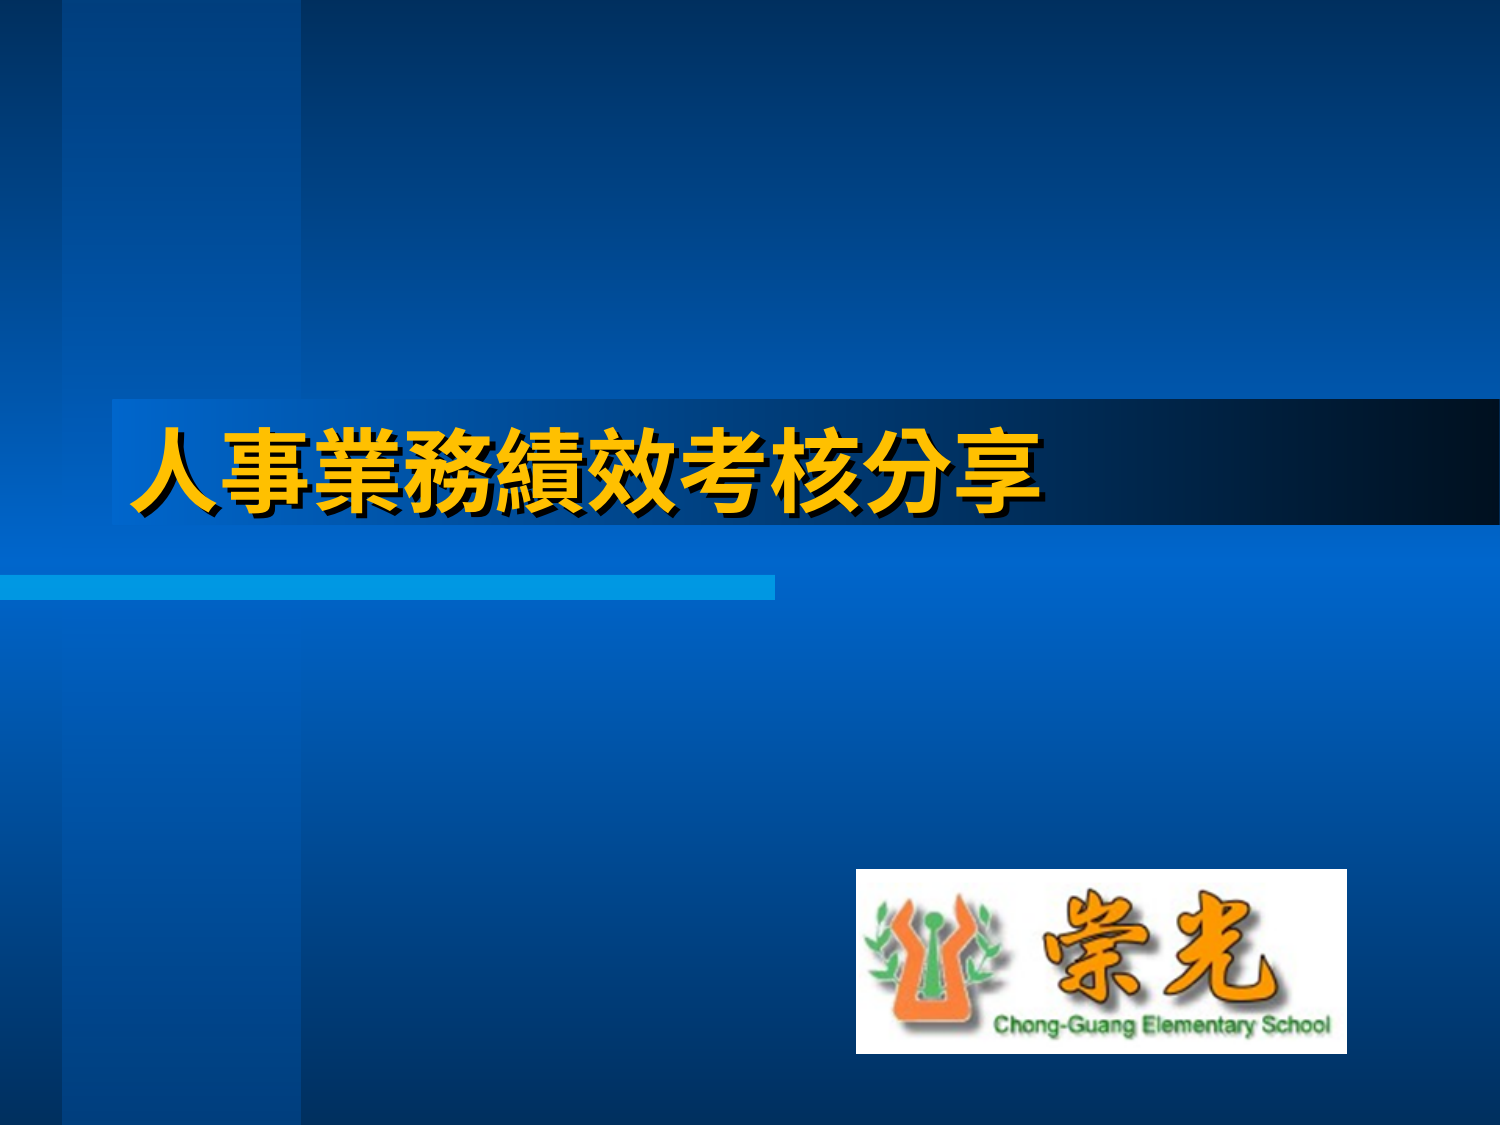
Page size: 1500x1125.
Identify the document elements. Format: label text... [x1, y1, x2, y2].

picture [856, 869, 1347, 1054]
subtitle [337, 675, 1388, 963]
title 人事業務績效考核分享 [112, 374, 1388, 563]
